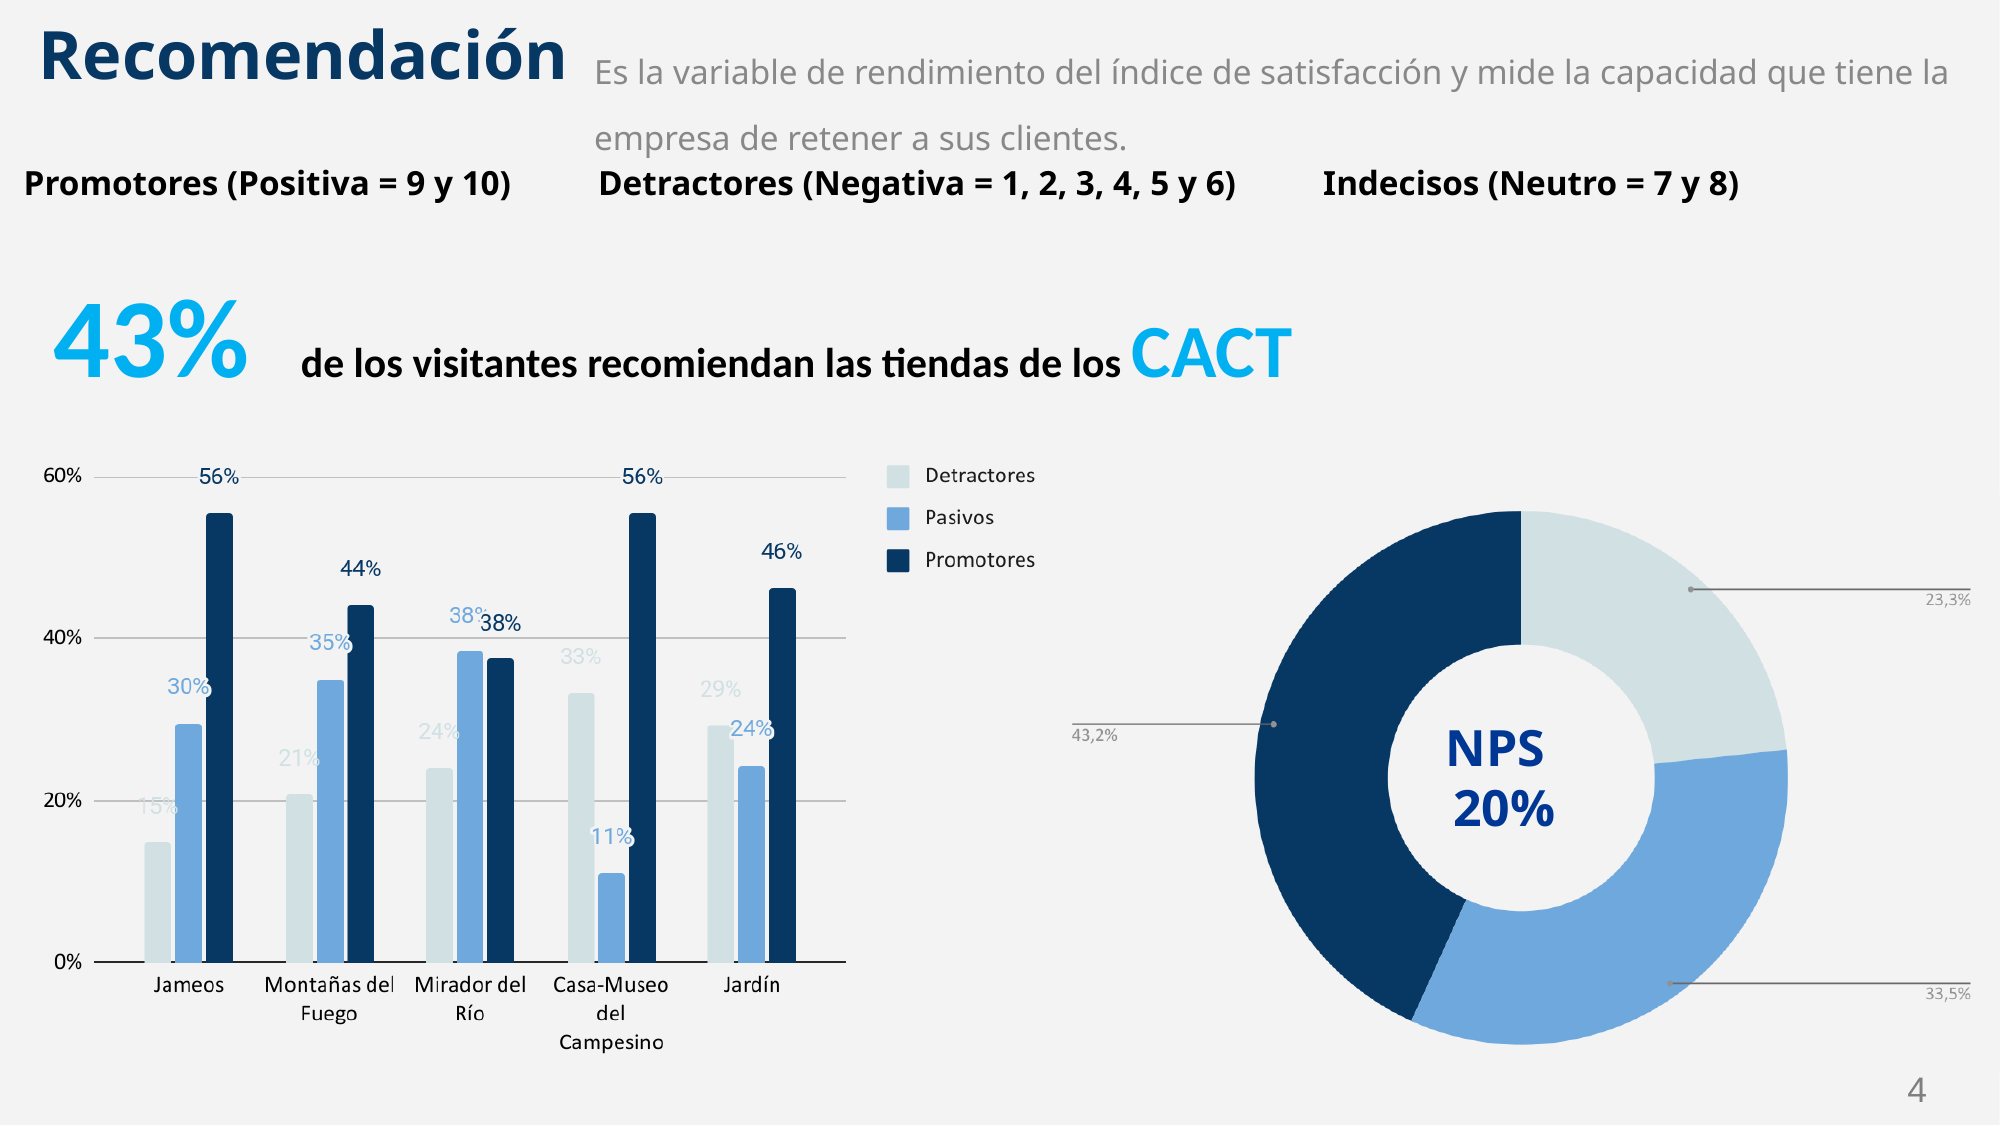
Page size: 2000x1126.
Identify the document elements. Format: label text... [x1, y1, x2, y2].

text_box NPS 20% [1445, 716, 1563, 837]
text_box Es la variable de rendimiento del índice de satisfacción y mide la capacidad que tiene la empresa de retener a sus clientes. [531, 0, 2000, 277]
slide_number <number> [1478, 1058, 1945, 1119]
text_box 43% de los visitantes recomiendan las tiendas de los CACT [38, 257, 1375, 410]
picture [10, 432, 2000, 1087]
text_box Recomendación [38, 0, 531, 106]
text_box Promotores (Positiva = 9 y 10) Detractores (Negativa = 1, 2, 3, 4, 5 y 6) Indecisos (Neutro = 7 y 8) [23, 128, 531, 235]
